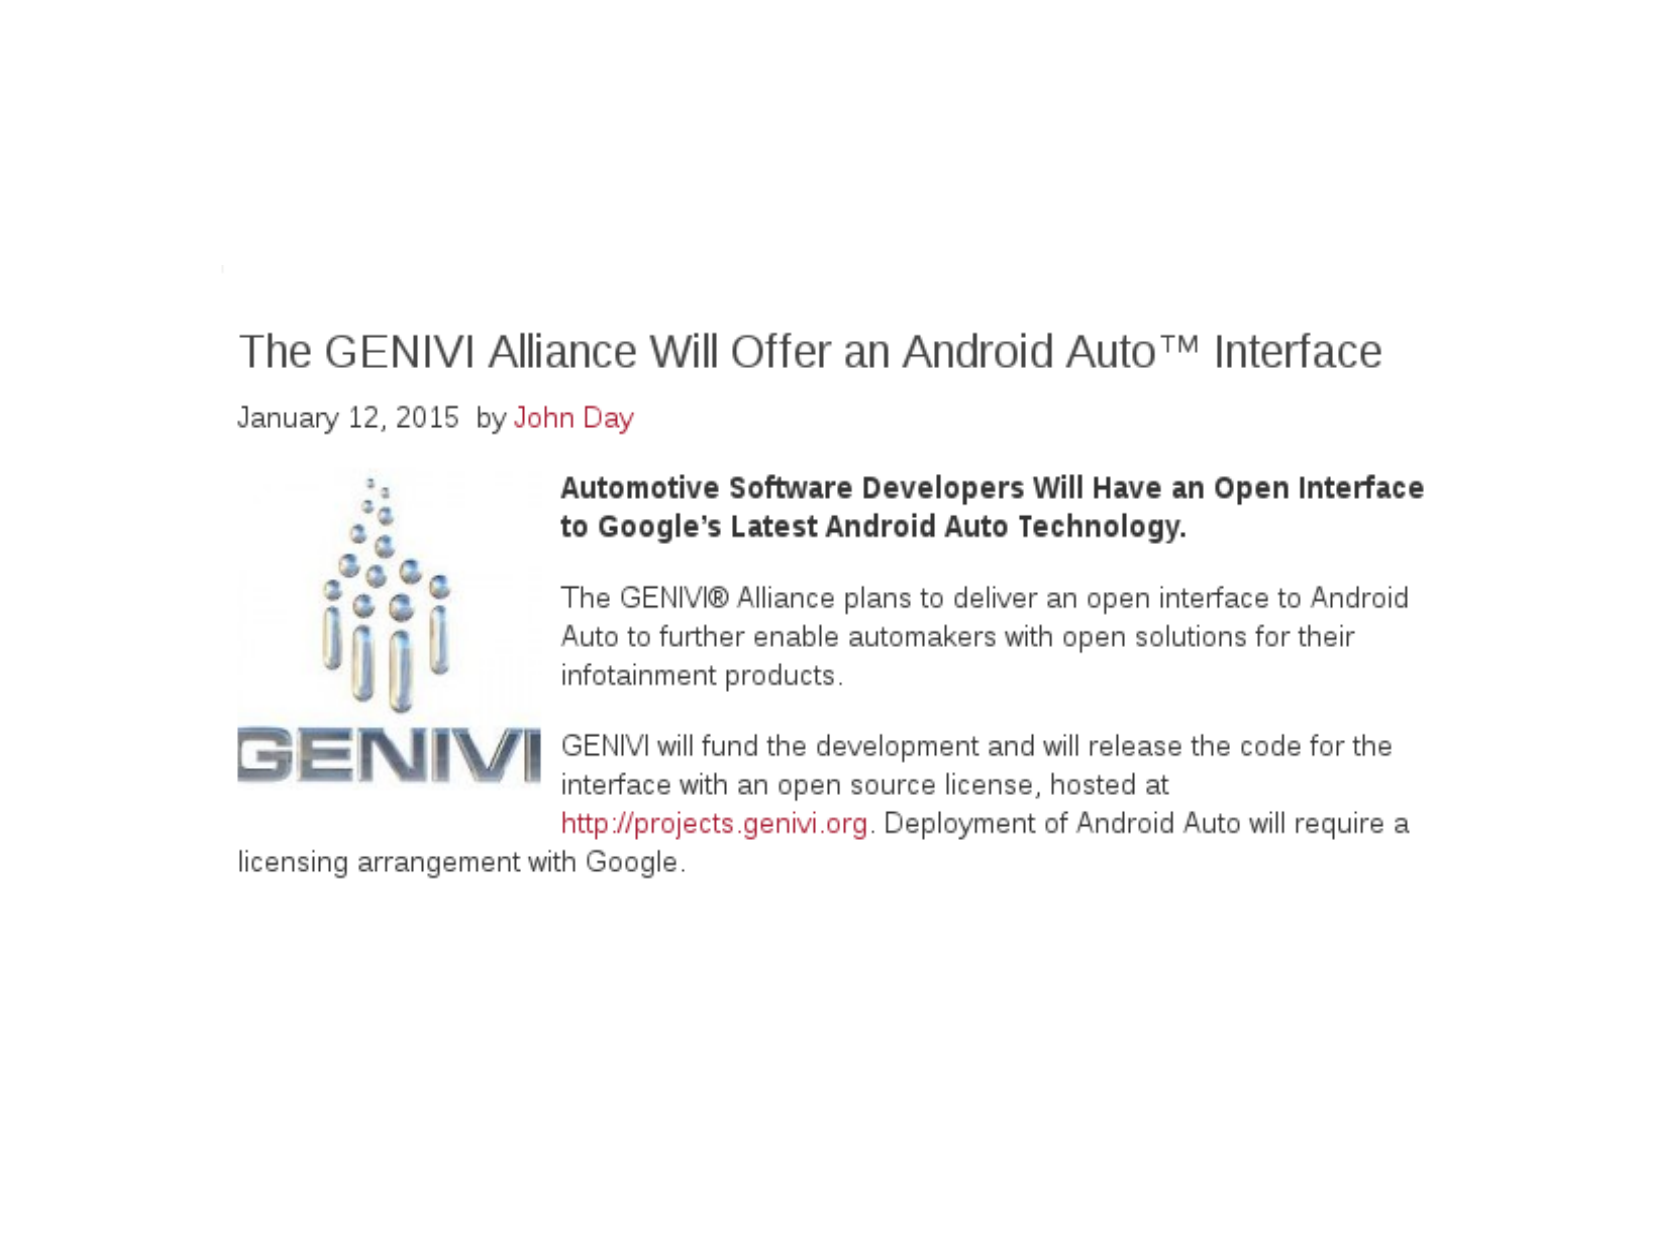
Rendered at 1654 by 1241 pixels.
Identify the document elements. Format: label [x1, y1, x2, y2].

picture [218, 265, 1436, 901]
